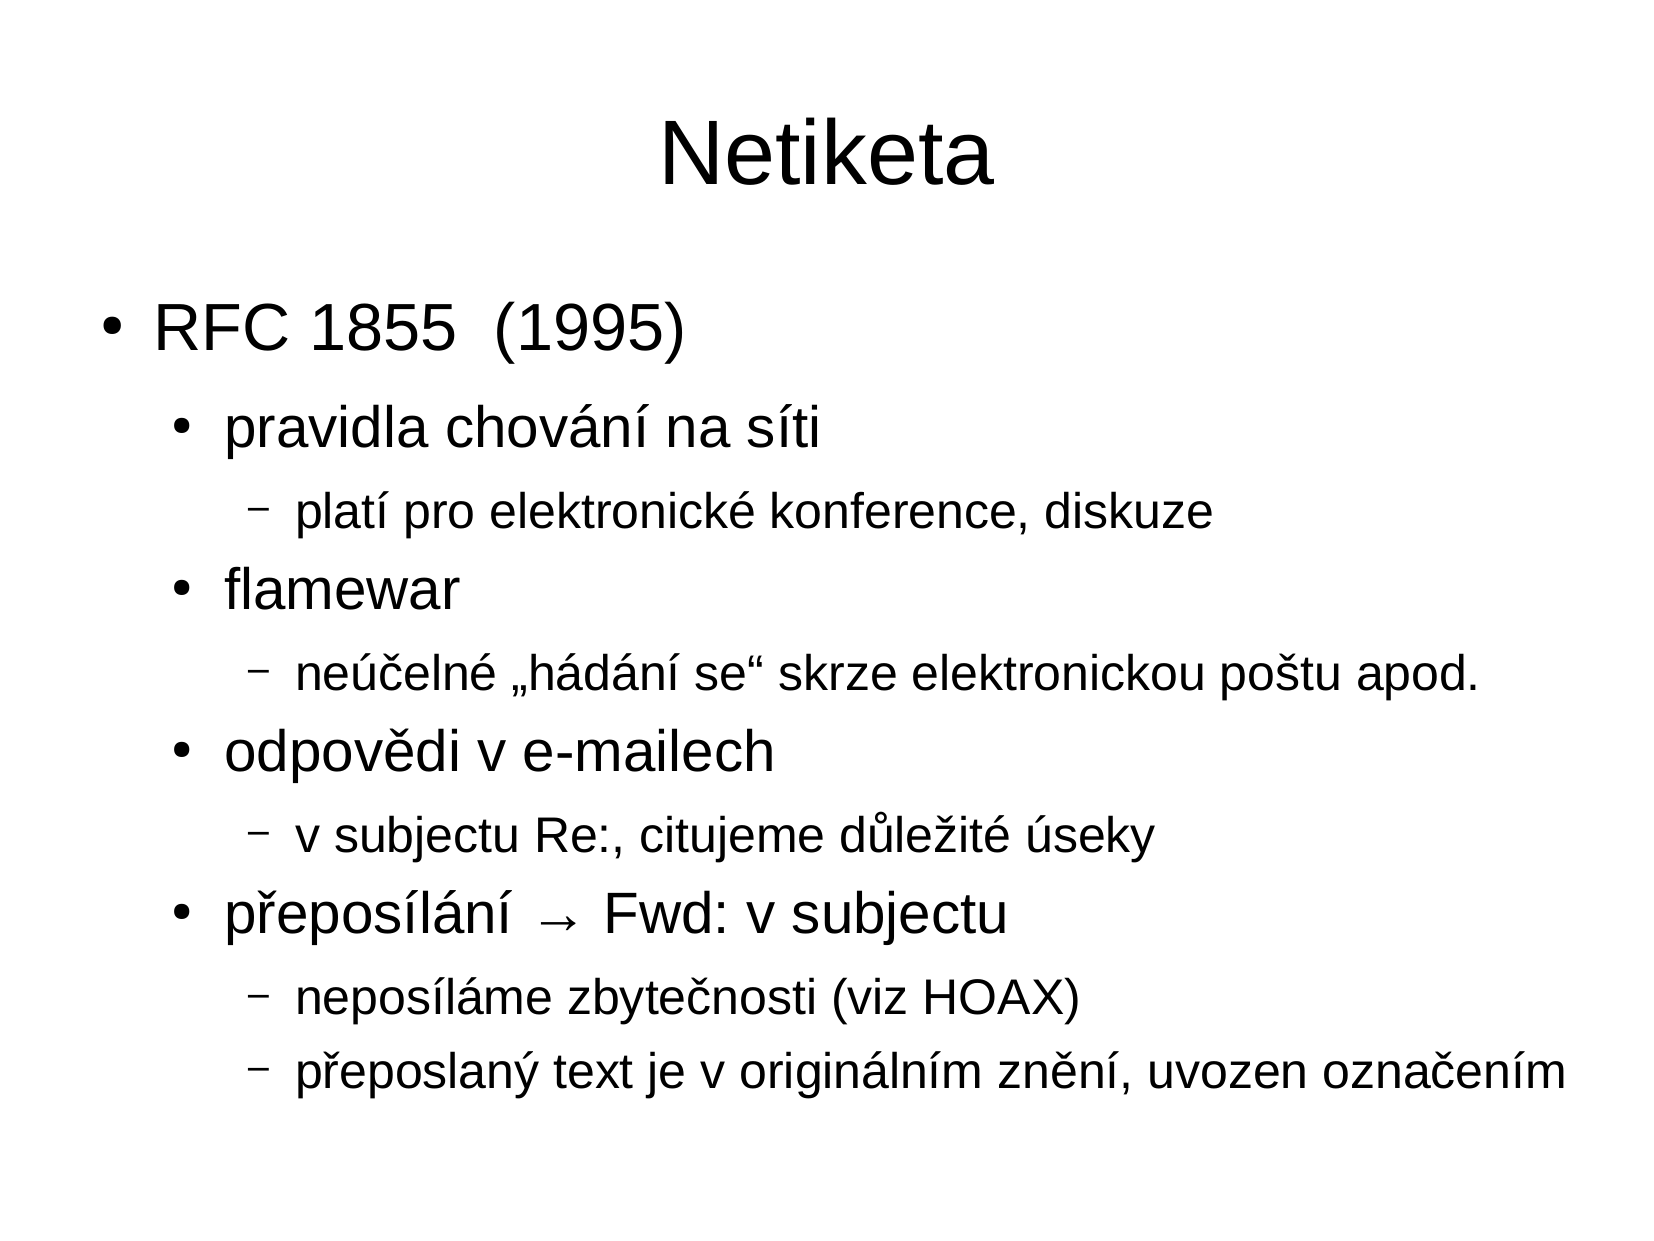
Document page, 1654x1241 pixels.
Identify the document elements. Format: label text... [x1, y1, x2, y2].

title Netiketa [82, 49, 1571, 257]
list RFC 1855 (1995) pravidla chování na síti platí pro elektronické konference, diskuze flamewar neúčelné „hádání se“ skrze elektronickou poštu apod. odpovědi v e-mailech v subjectu Re:, citujeme důležité úseky přeposílání → Fwd: v subjectu neposíláme zbytečnosti (viz HOAX) přeposlaný text je v originálním znění, uvozen označením [82, 290, 1571, 1152]
